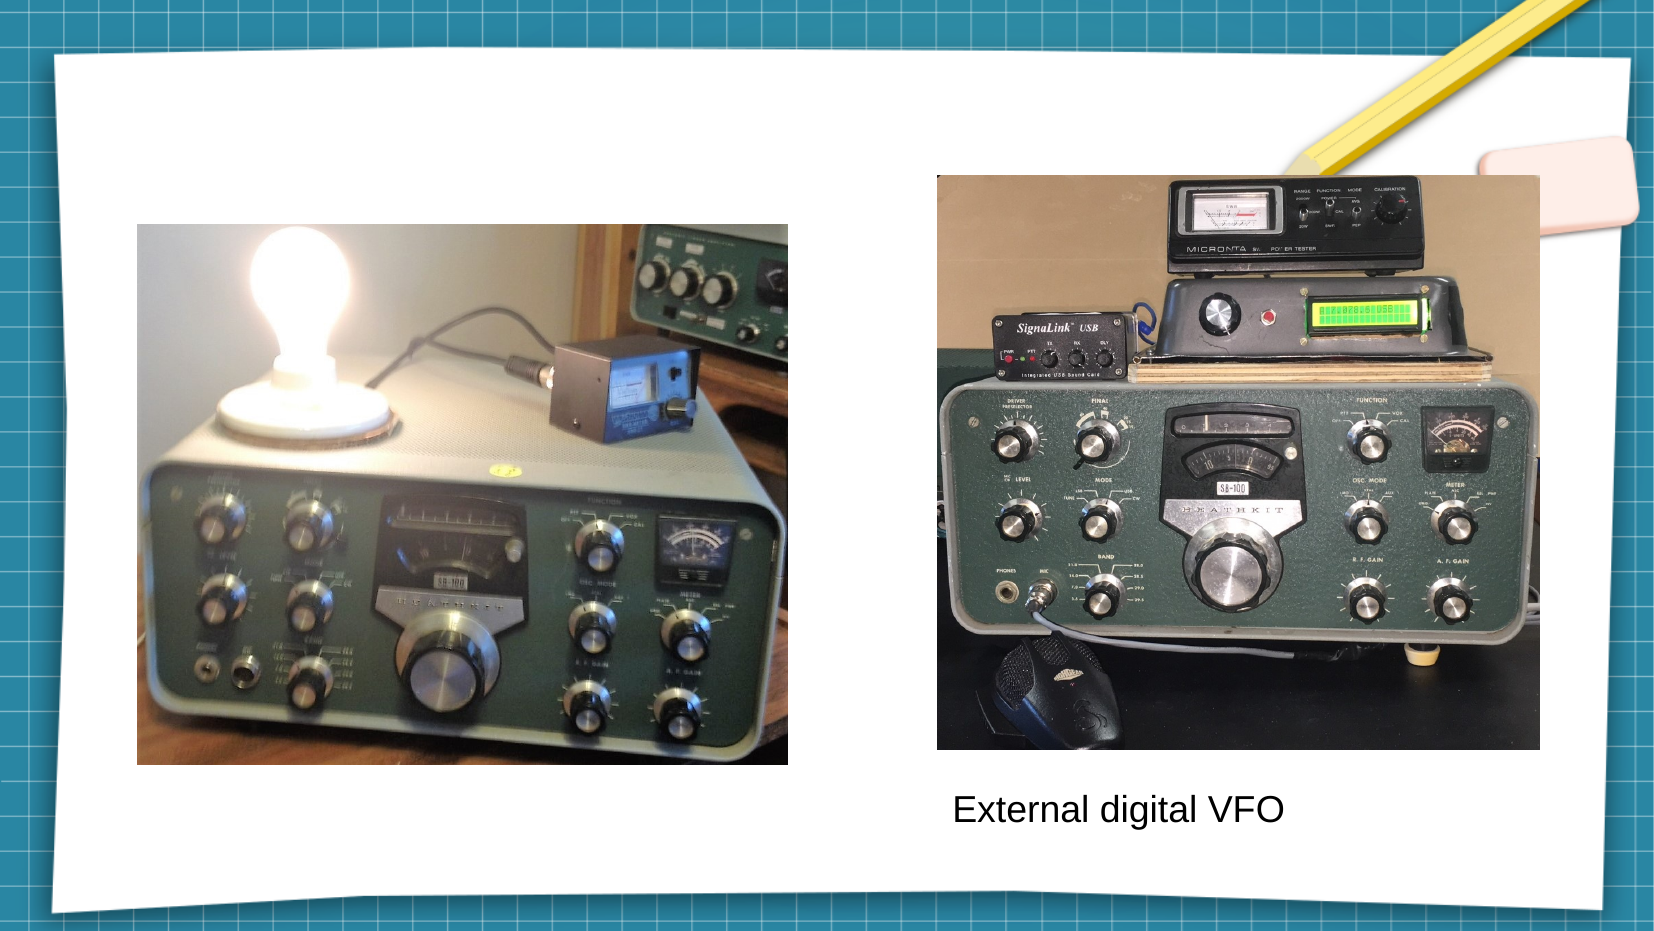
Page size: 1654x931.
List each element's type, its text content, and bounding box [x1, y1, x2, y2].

text_box External digital VFO [937, 781, 1301, 839]
picture [0, 0, 1654, 931]
